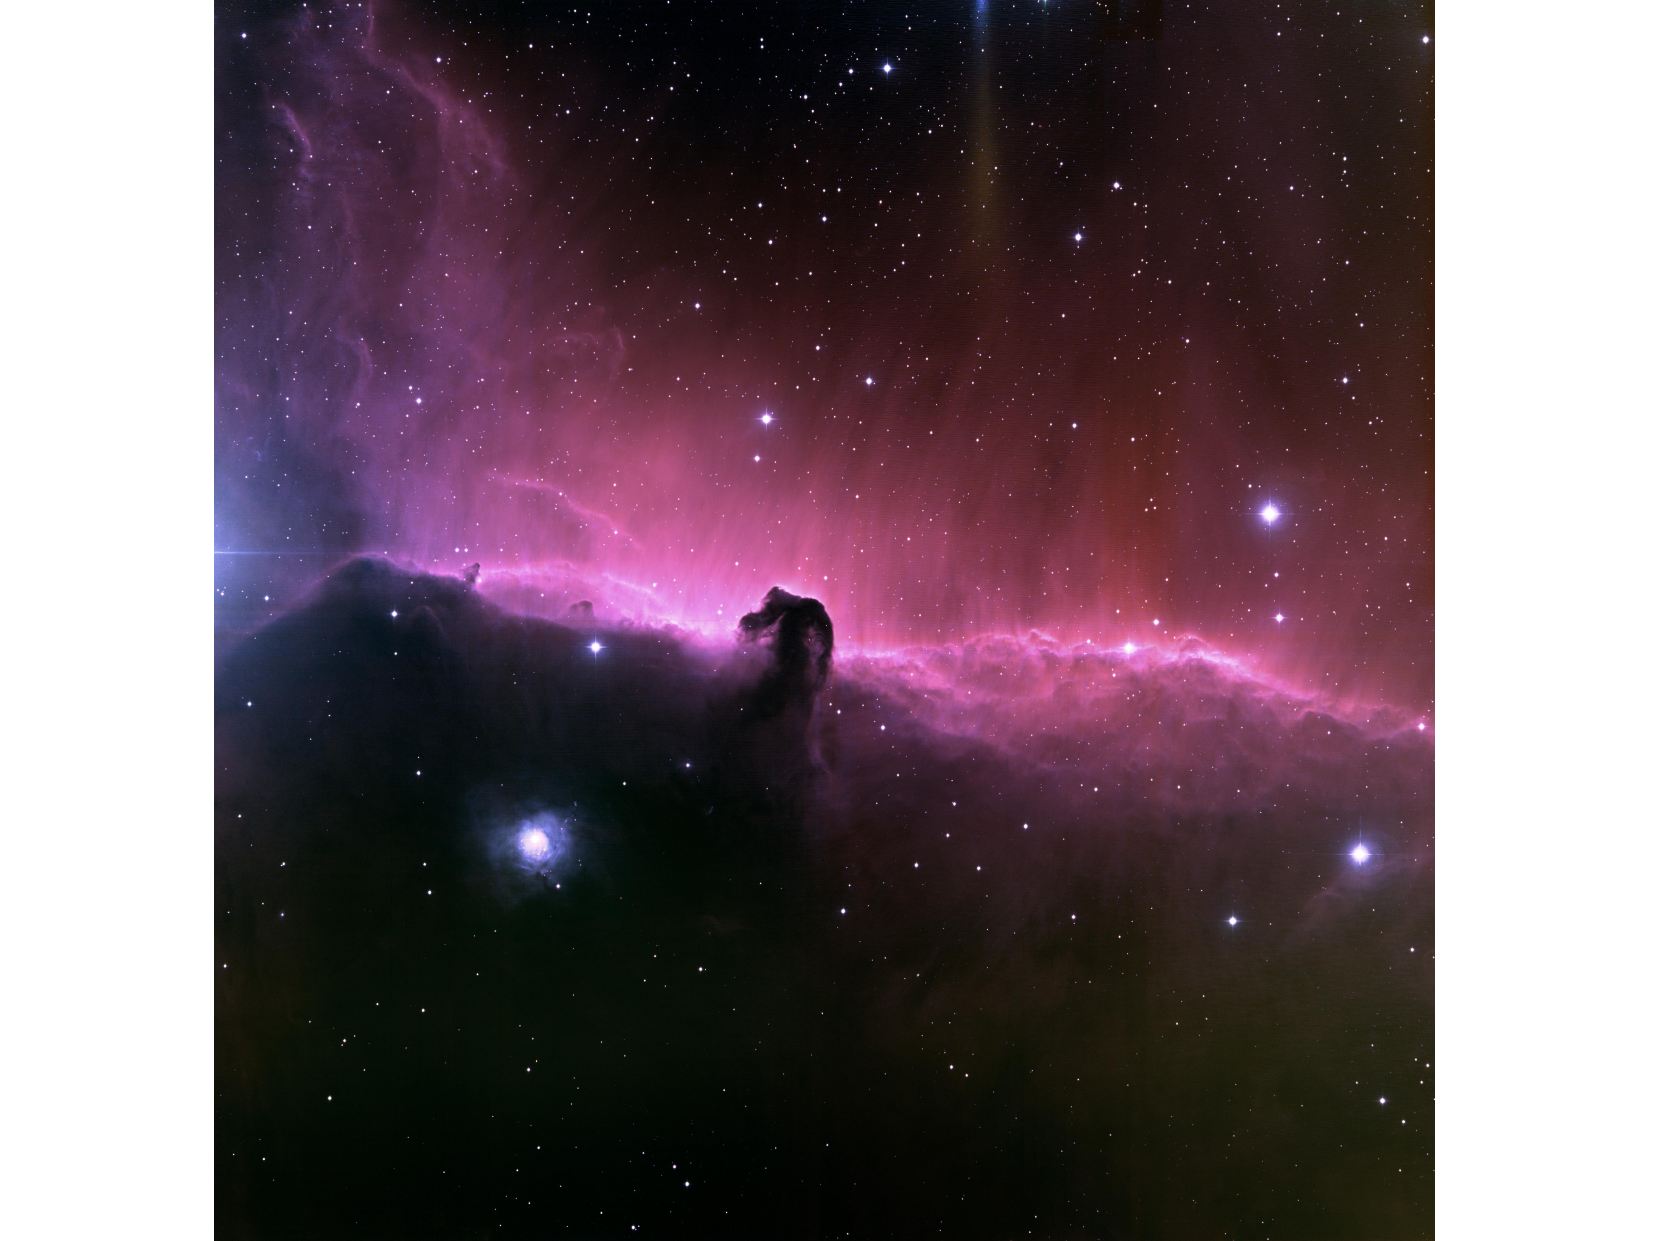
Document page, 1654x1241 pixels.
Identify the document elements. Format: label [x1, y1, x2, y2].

picture [214, 0, 1435, 1241]
